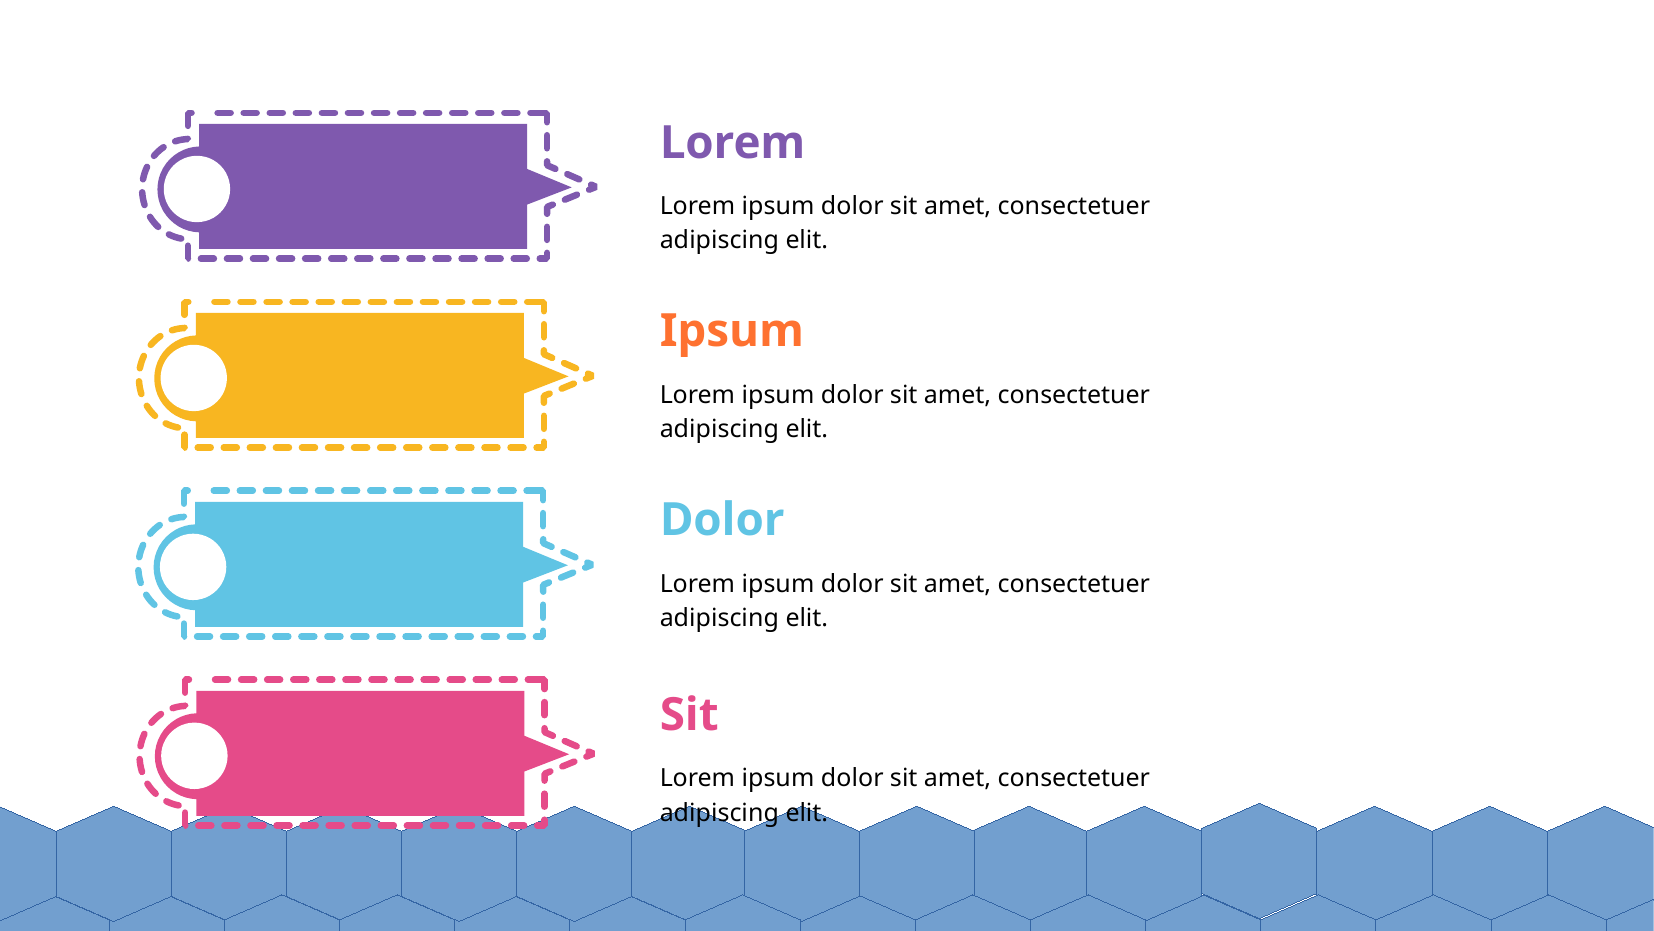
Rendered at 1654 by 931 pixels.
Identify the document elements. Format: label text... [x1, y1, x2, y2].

title Ipsum [659, 277, 1156, 376]
text_box [154, 312, 569, 438]
title Lorem [659, 89, 1156, 187]
text_box [153, 501, 568, 627]
title Lorem ipsum dolor sit amet, consectetuer adipiscing elit. [659, 376, 1182, 477]
title Lorem ipsum dolor sit amet, consectetuer adipiscing elit. [659, 187, 1182, 288]
title Dolor [659, 466, 1156, 565]
text_box [154, 690, 570, 816]
title Lorem ipsum dolor sit amet, consectetuer adipiscing elit. [659, 565, 1182, 666]
title Lorem ipsum dolor sit amet, consectetuer adipiscing elit. [659, 760, 1182, 861]
text_box [157, 123, 572, 249]
title Sit [659, 661, 1156, 760]
